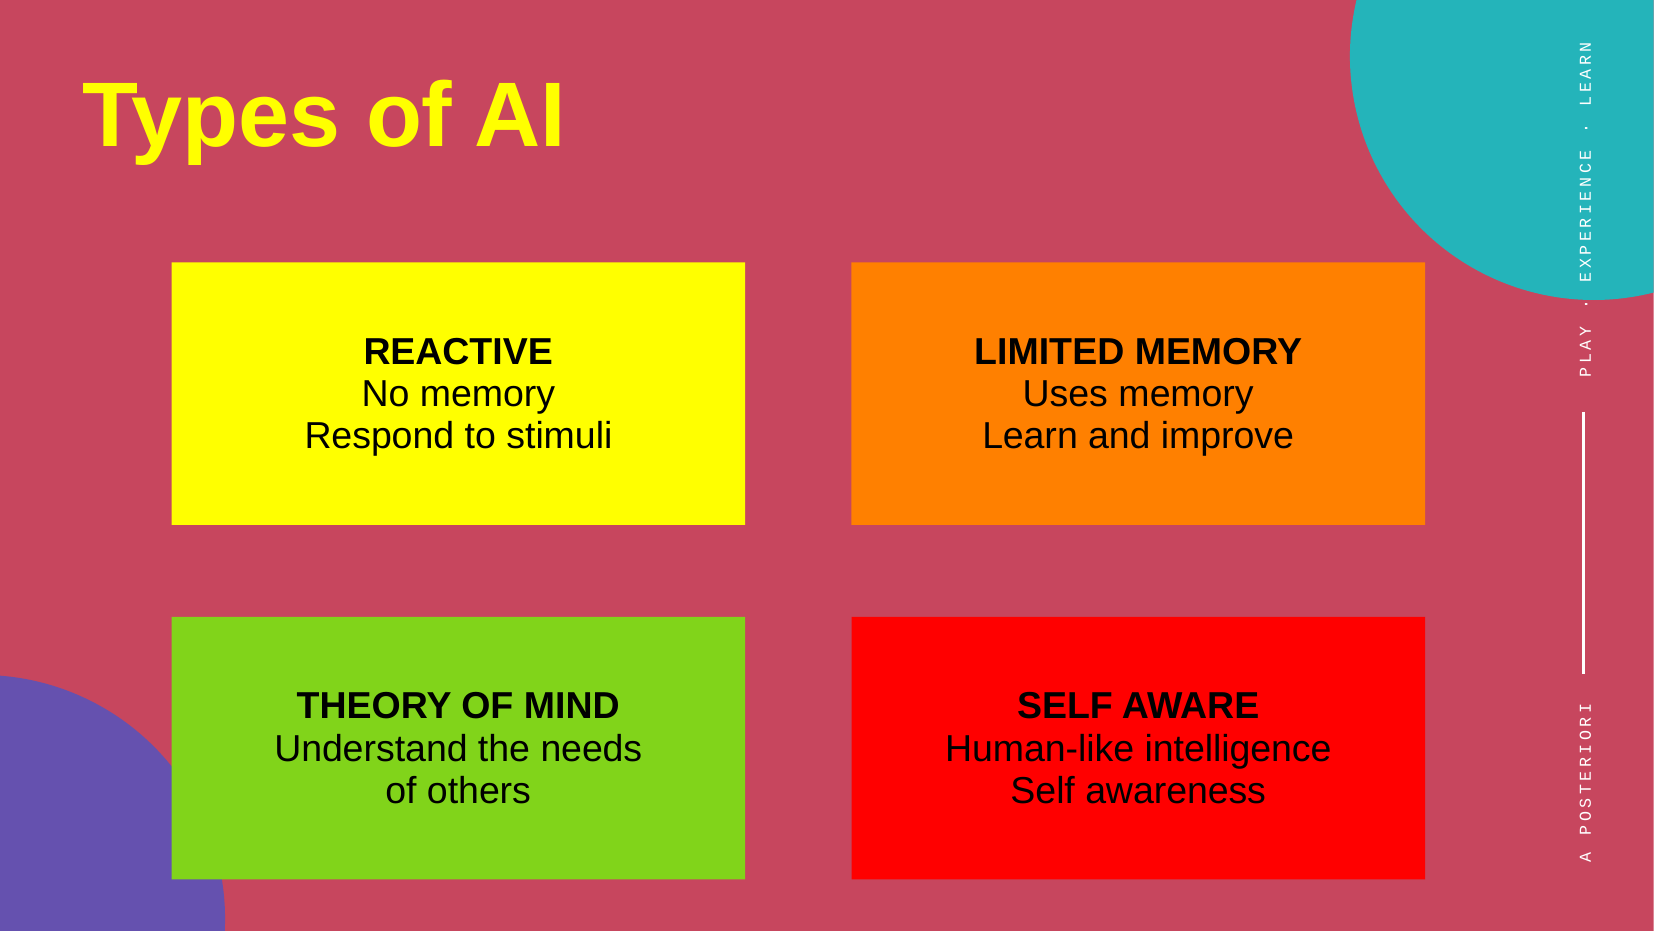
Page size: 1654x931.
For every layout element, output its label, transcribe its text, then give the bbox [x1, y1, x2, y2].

text_box THEORY OF MIND Understand the needs of others [171, 616, 746, 880]
text_box SELF AWARE Human-like intelligence Self awareness [851, 616, 1426, 880]
text_box LIMITED MEMORY Uses memory Learn and improve [851, 262, 1426, 525]
text_box REACTIVE No memory Respond to stimuli [171, 262, 746, 525]
title Types of AI [82, 37, 1351, 193]
